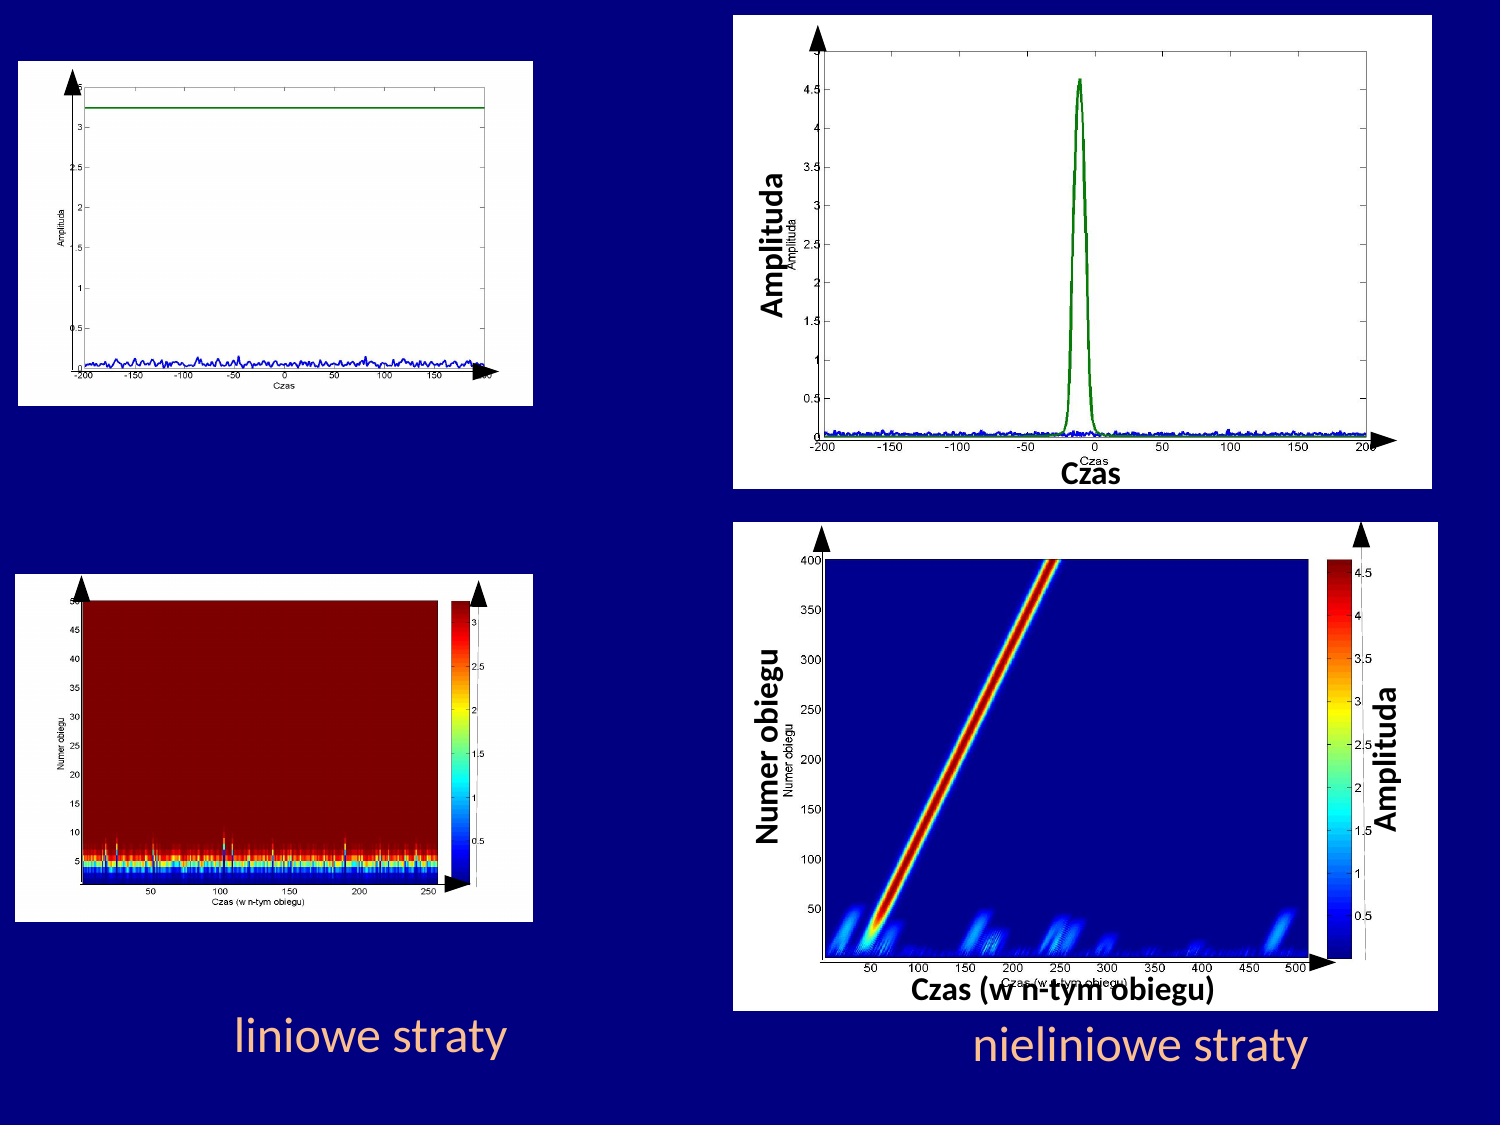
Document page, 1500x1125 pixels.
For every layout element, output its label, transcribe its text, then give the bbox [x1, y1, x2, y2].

picture [733, 15, 1432, 489]
picture [18, 61, 533, 406]
title liniowe straty [115, 994, 626, 1088]
title nieliniowe straty [879, 1004, 1391, 1097]
picture [15, 574, 533, 922]
title Czas (w n-tym obiegu) [911, 943, 1241, 1041]
title Czas [1061, 427, 1276, 525]
picture [733, 522, 1438, 1011]
title Numer obiegu [720, 631, 818, 846]
title Amplituda [725, 104, 823, 319]
title Amplituda [1339, 618, 1436, 833]
